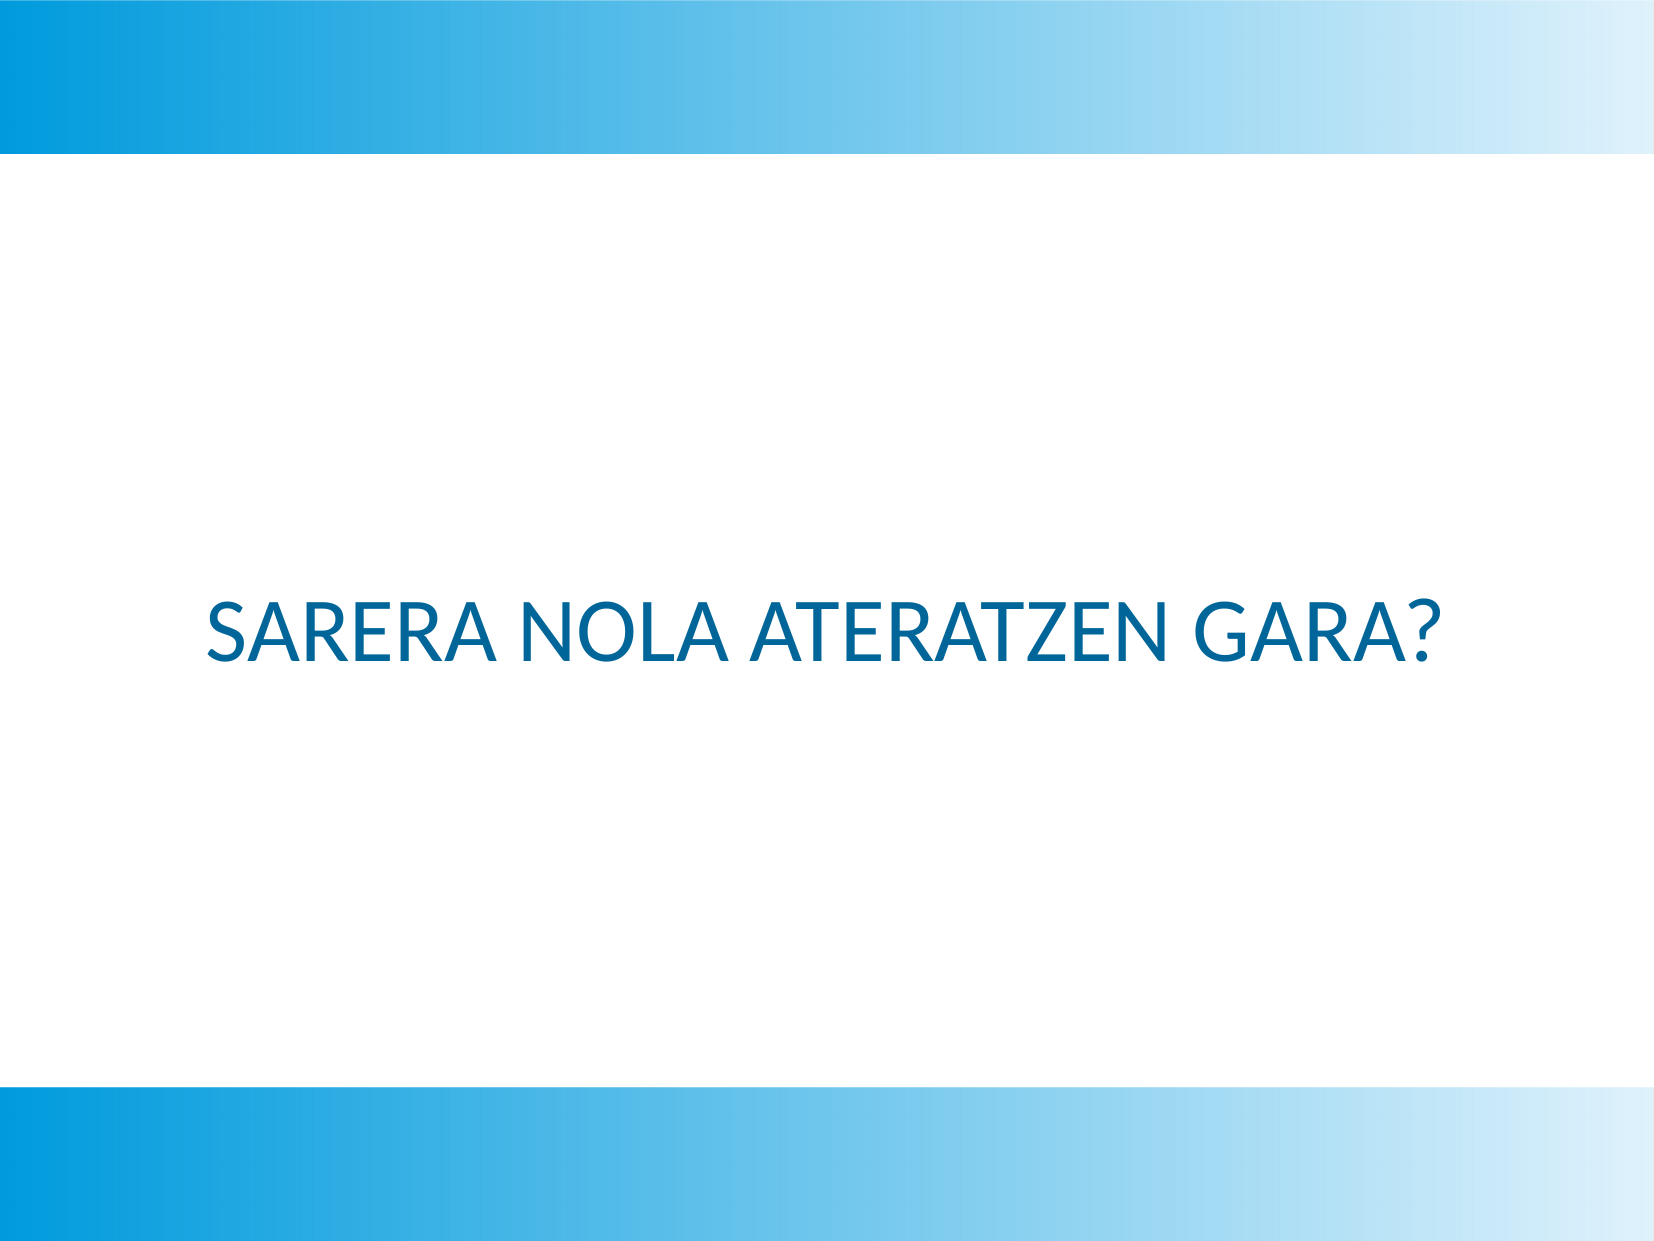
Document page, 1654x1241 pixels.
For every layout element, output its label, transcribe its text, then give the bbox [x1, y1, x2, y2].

list SARERA NOLA ATERATZEN GARA? [82, 255, 1571, 976]
picture [0, 1086, 1654, 1241]
picture [141, 0, 1654, 154]
